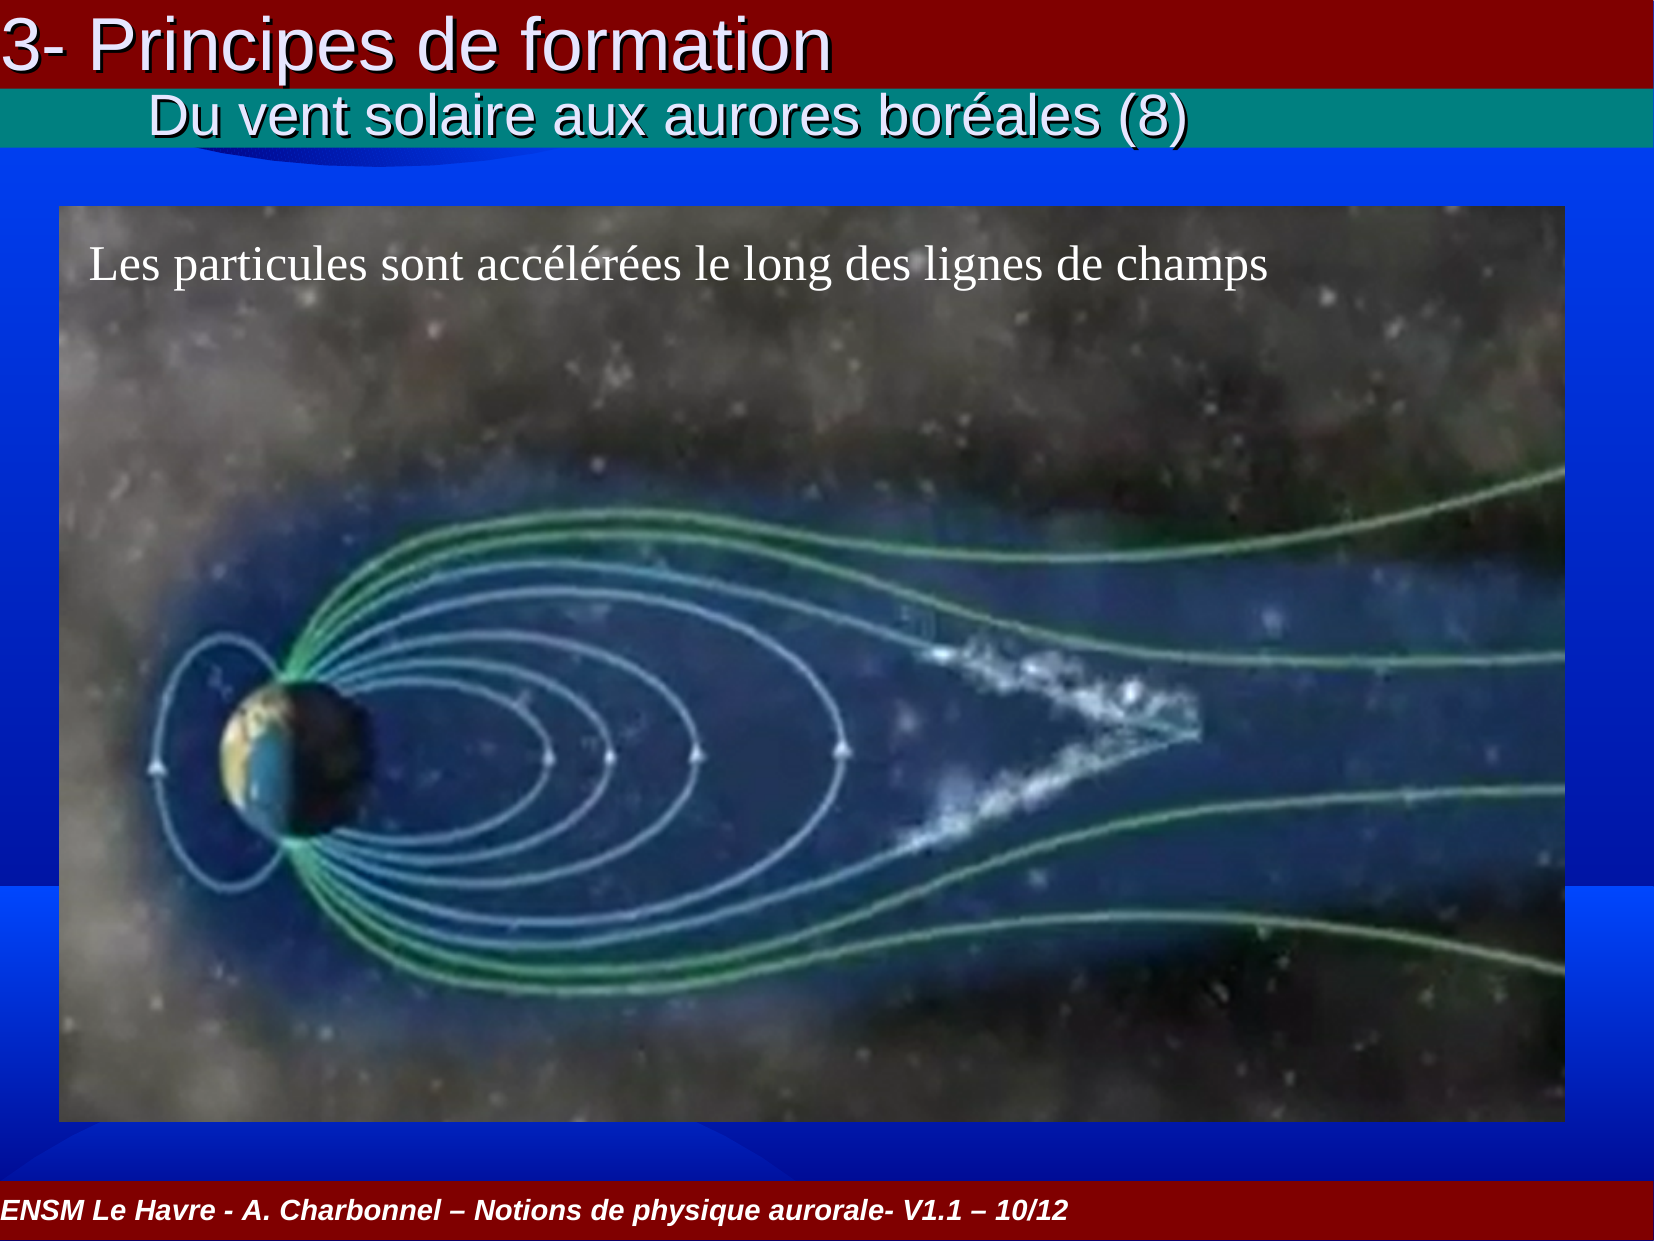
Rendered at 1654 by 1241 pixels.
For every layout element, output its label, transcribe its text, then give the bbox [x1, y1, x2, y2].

text_box ENSM Le Havre - A. Charbonnel – Notions de physique aurorale- V1.1 – 10/12 [0, 1181, 1654, 1241]
picture [59, 206, 1565, 1123]
title 3- Principes de formation [0, 0, 1654, 89]
text_box Les particules sont accélérées le long des lignes de champs [88, 236, 1329, 349]
title Du vent solaire aux aurores boréales (8) [0, 89, 1654, 148]
